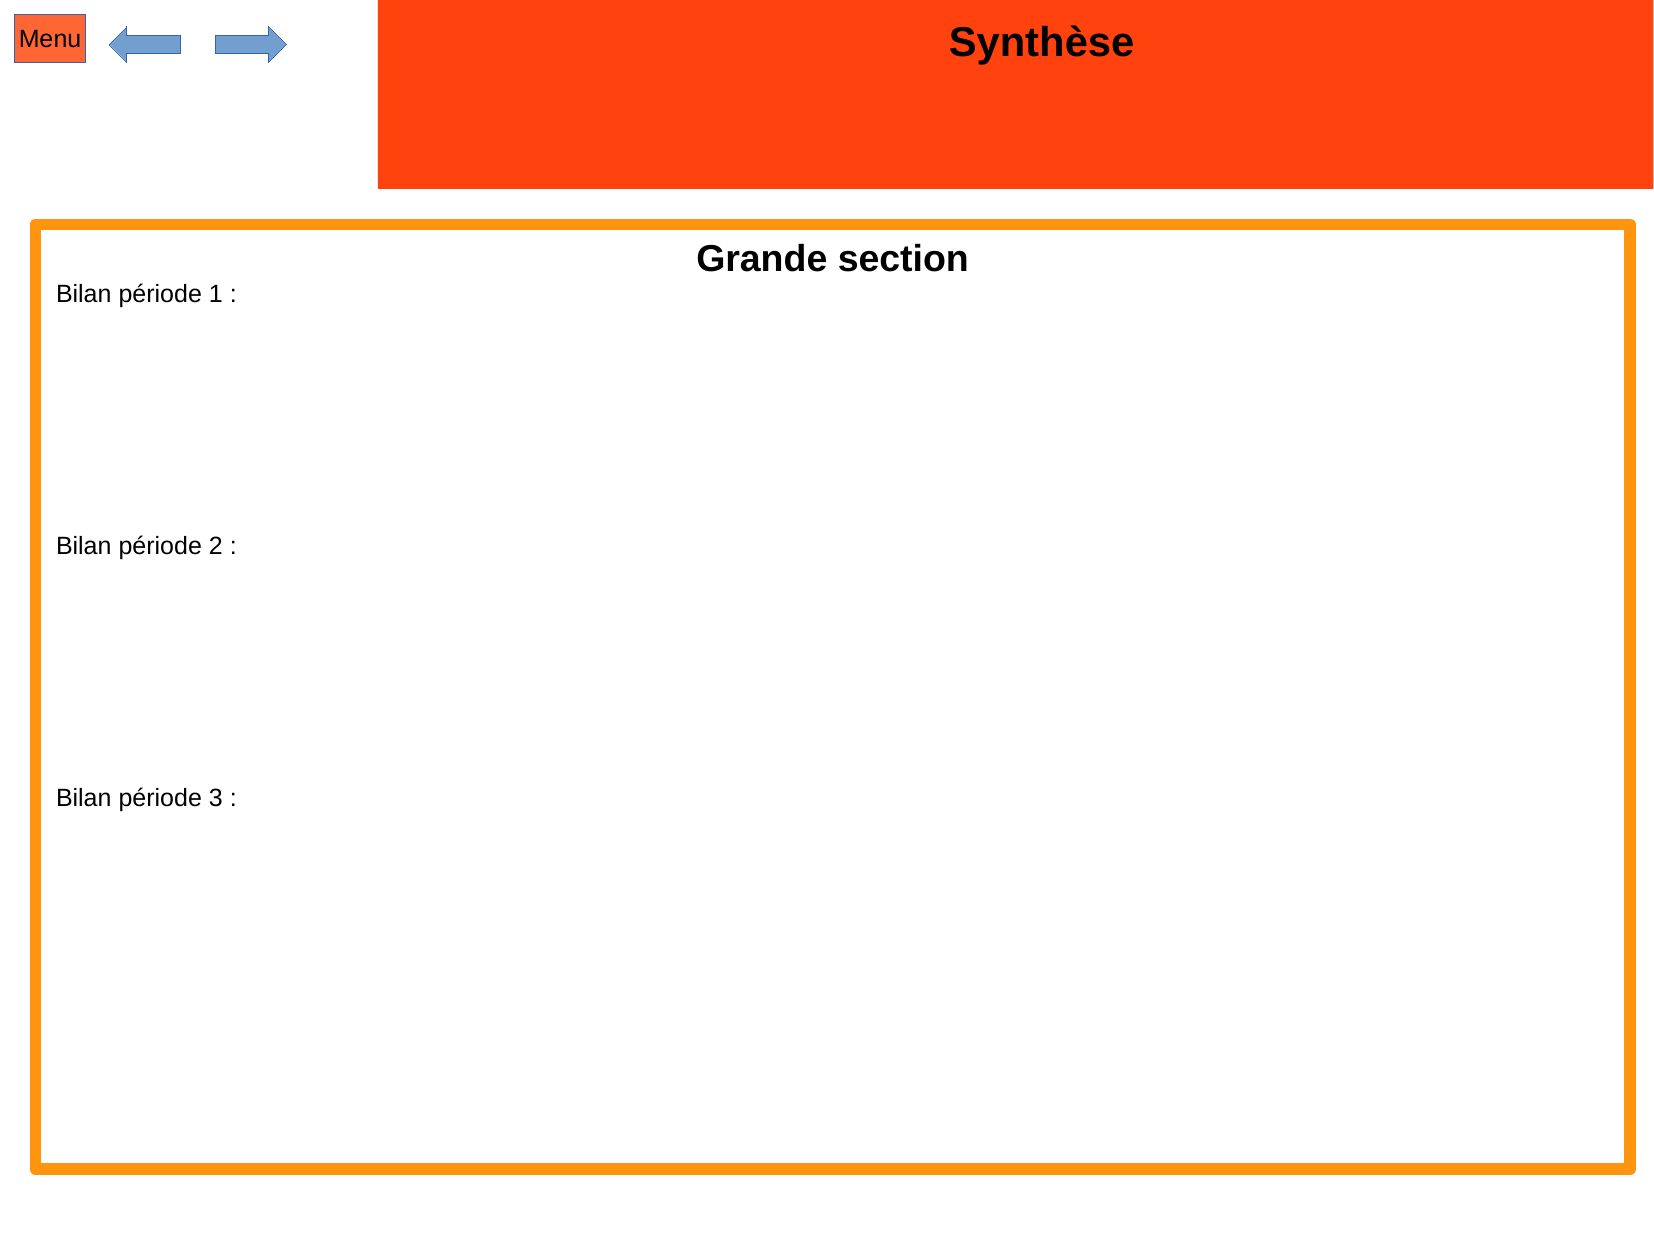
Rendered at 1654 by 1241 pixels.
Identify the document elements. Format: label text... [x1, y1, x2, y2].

text_box Menu [14, 14, 86, 63]
text_box [377, 0, 1654, 189]
text_box [109, 26, 181, 63]
text_box Grande section Bilan période 1 : Bilan période 2 : Bilan période 3 : [35, 224, 1630, 1170]
text_box [215, 26, 287, 63]
text_box Synthèse [934, 11, 1150, 157]
